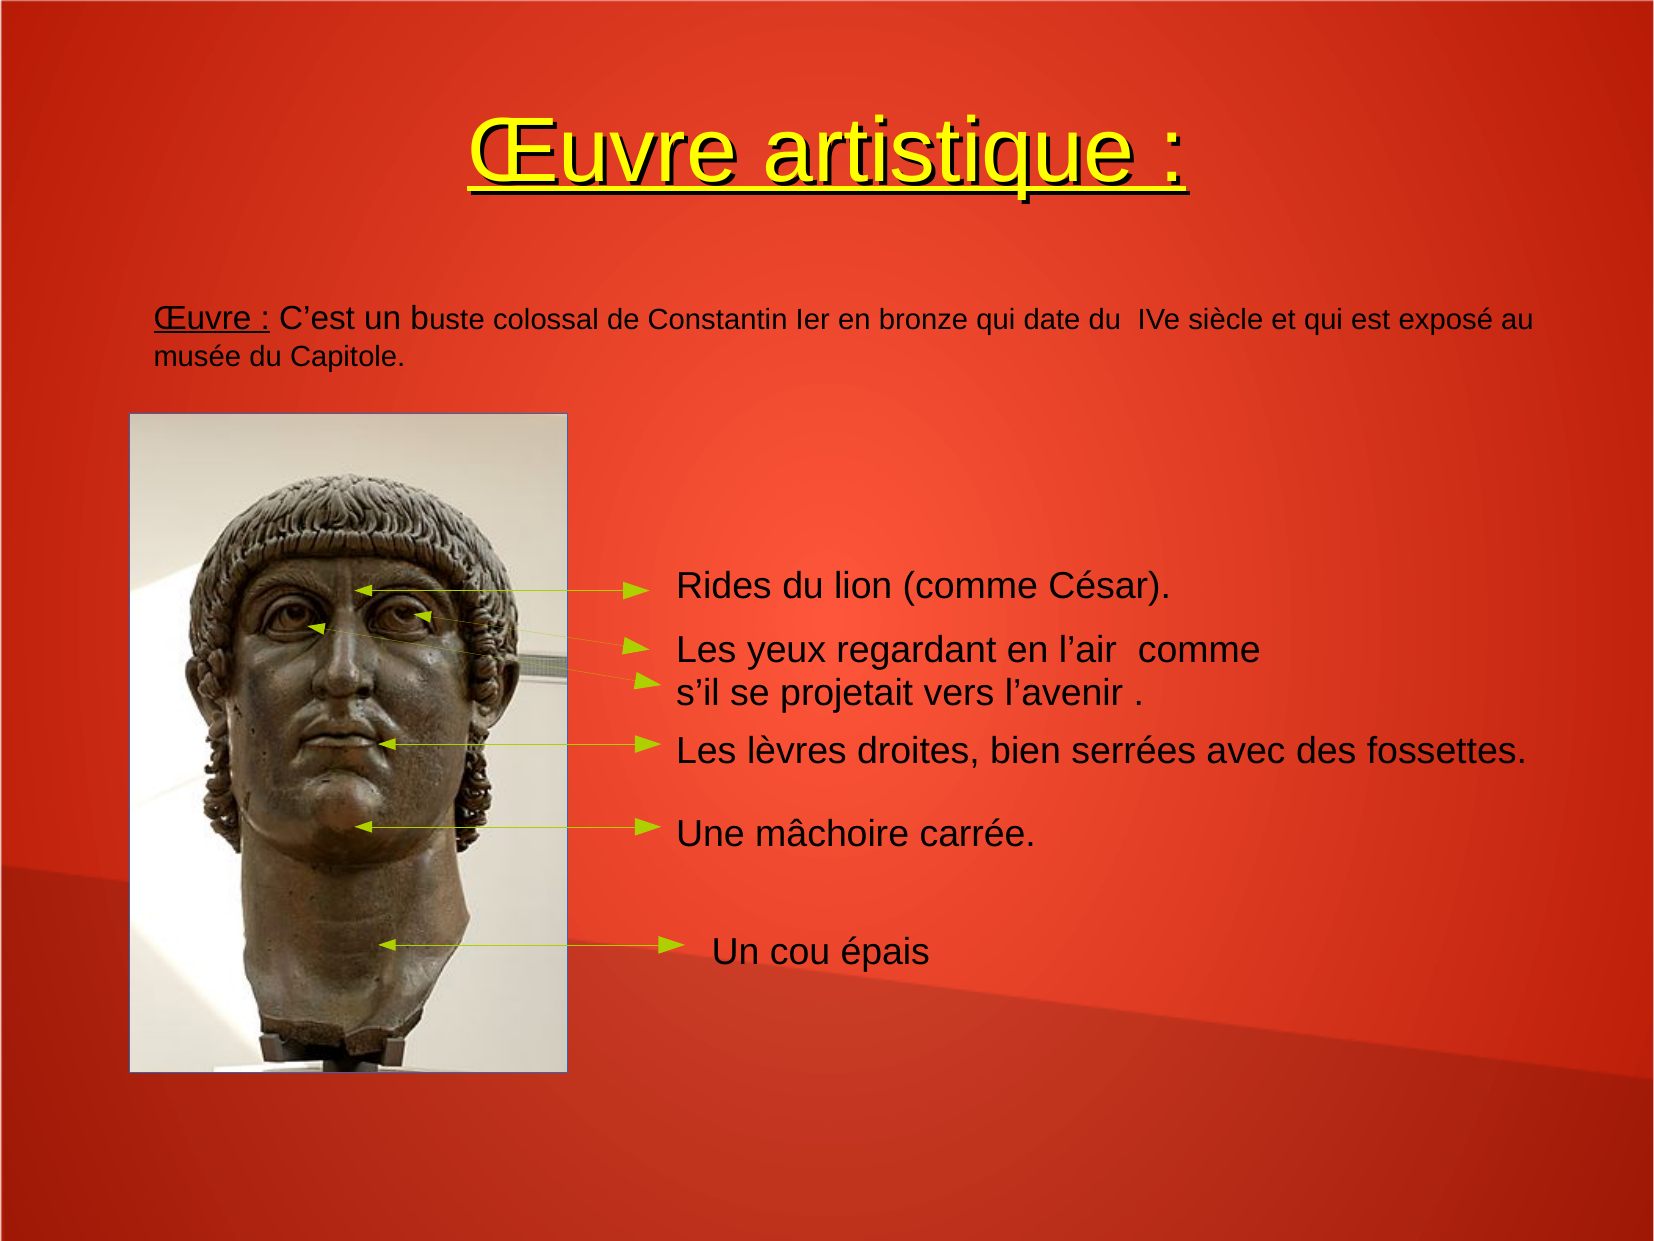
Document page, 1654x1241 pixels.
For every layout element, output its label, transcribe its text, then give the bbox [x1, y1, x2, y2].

text_box Les lèvres droites, bien serrées avec des fossettes. [661, 722, 1548, 780]
text_box Rides du lion (comme César). [661, 557, 1241, 615]
text_box Une mâchoire carrée. [661, 805, 1382, 863]
list Œuvre : C’est un buste colossal de Constantin Ier en bronze qui date du IVe siècle et qui est exposé au musée du Capitole. [82, 299, 1571, 1118]
picture [0, 0, 1654, 1241]
text_box Les yeux regardant en l’air comme s’il se projetait vers l’avenir . [661, 621, 1276, 721]
title Œuvre artistique : [82, 47, 1571, 252]
text_box Un cou épais [696, 923, 1241, 981]
